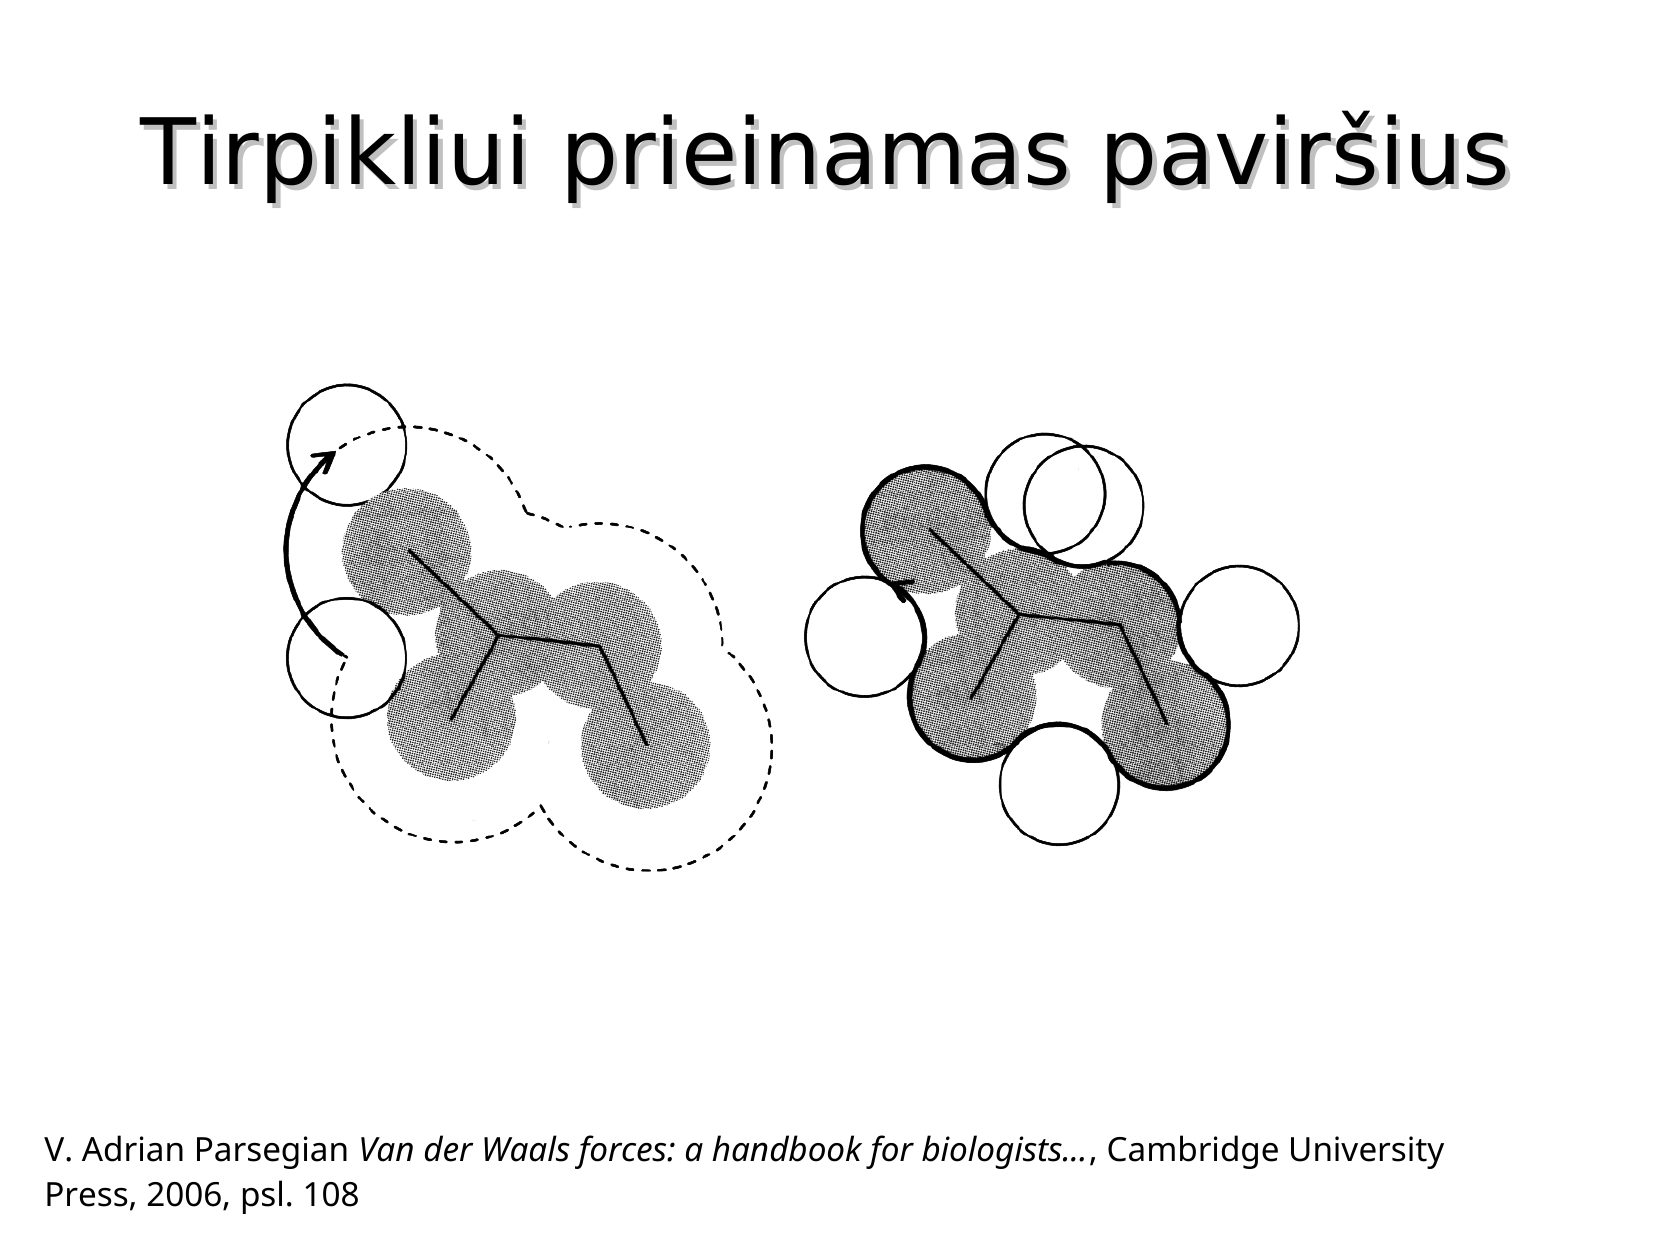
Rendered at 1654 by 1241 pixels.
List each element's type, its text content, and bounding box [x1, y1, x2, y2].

picture [283, 383, 1300, 872]
title Tirpikliui prieinamas paviršius [82, 56, 1571, 250]
text_box V. Adrian Parsegian Van der Waals forces: a handbook for biologists..., Cambridge University Press, 2006, psl. 108 [29, 1118, 1521, 1216]
